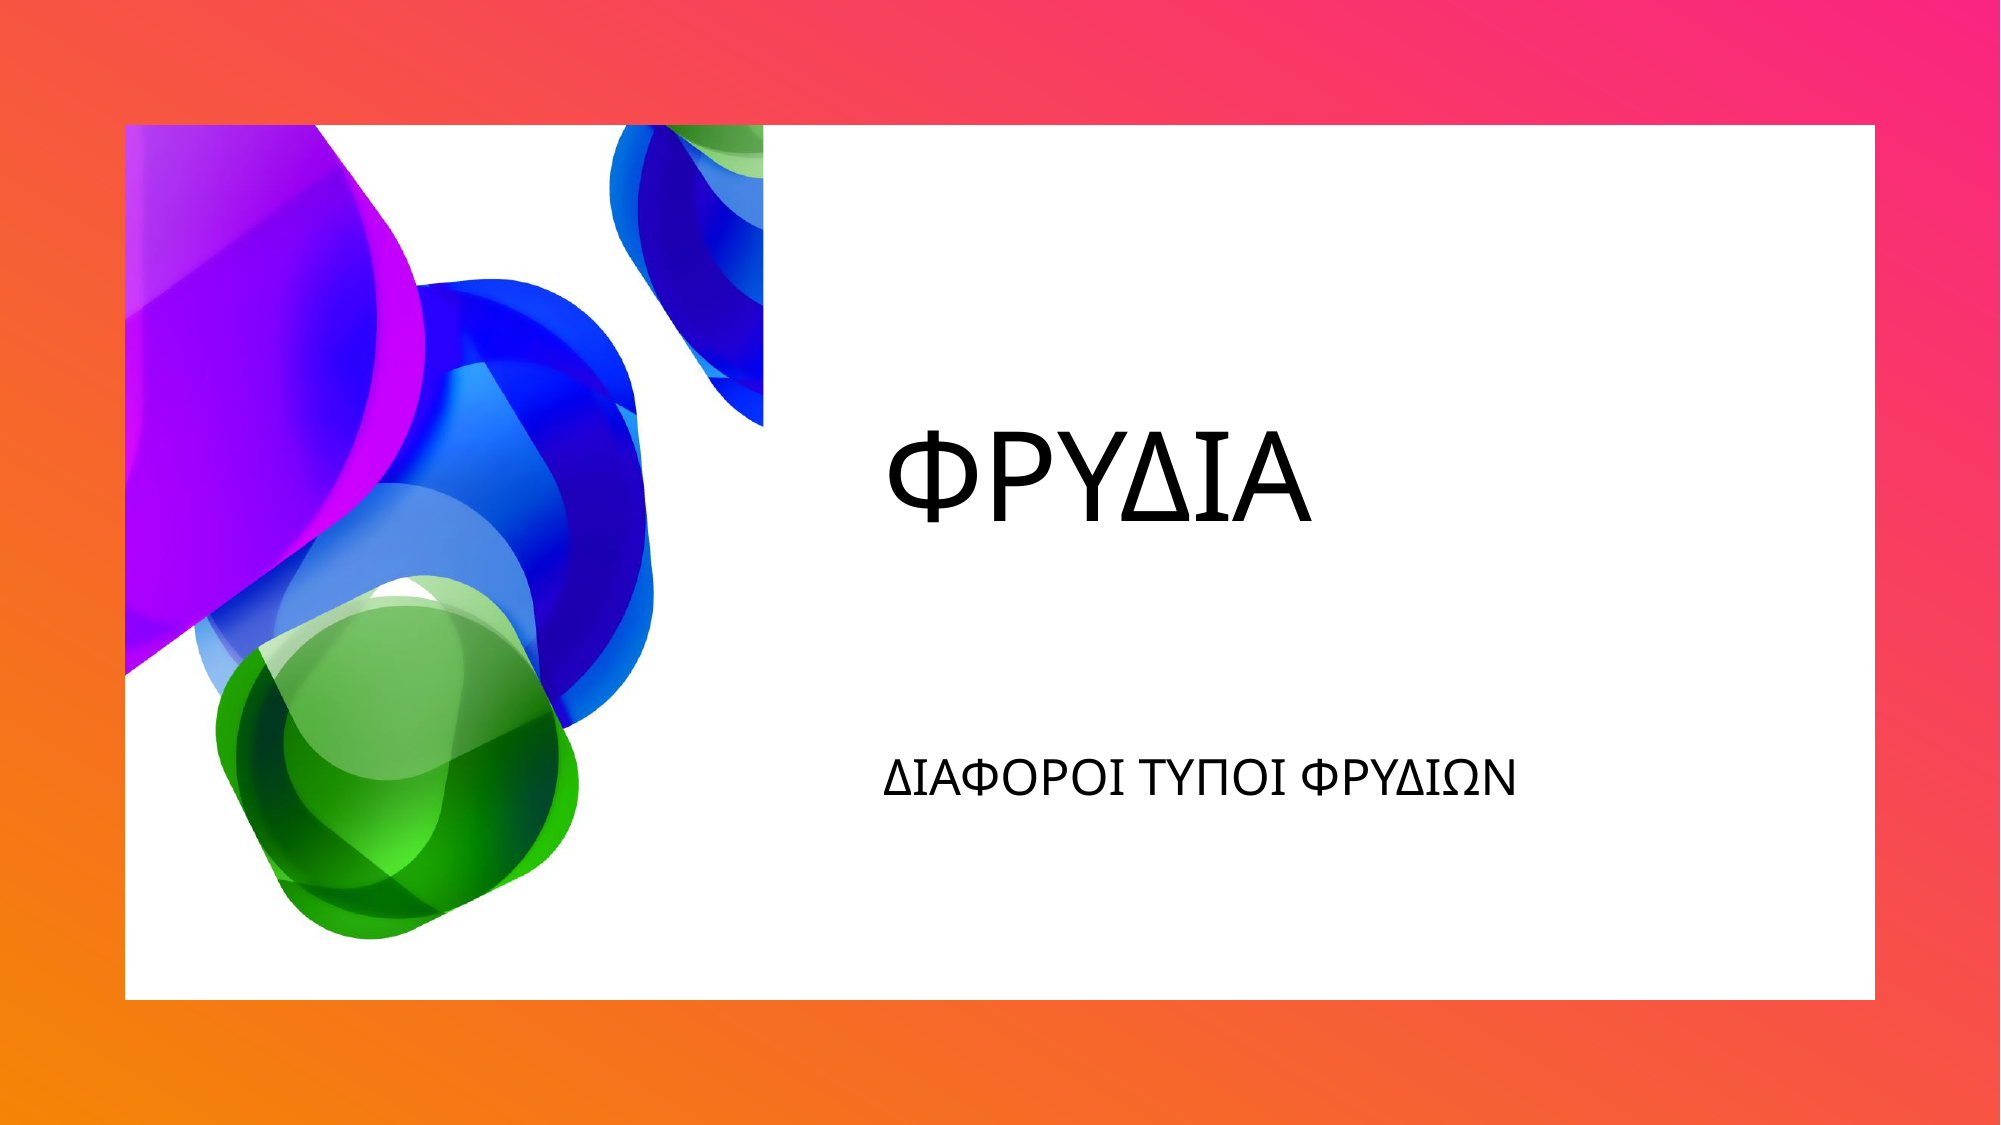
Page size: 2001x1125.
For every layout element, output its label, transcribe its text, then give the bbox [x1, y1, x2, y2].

subtitle ΔΙΑΦΟΡΟΙ ΤΥΠΟΙ ΦΡΥΔΙΩΝ [868, 734, 1571, 863]
picture [125, 125, 764, 1001]
text_box [0, 0, 2000, 1125]
title ΦΡΥΔΙΑ [868, 248, 1749, 708]
